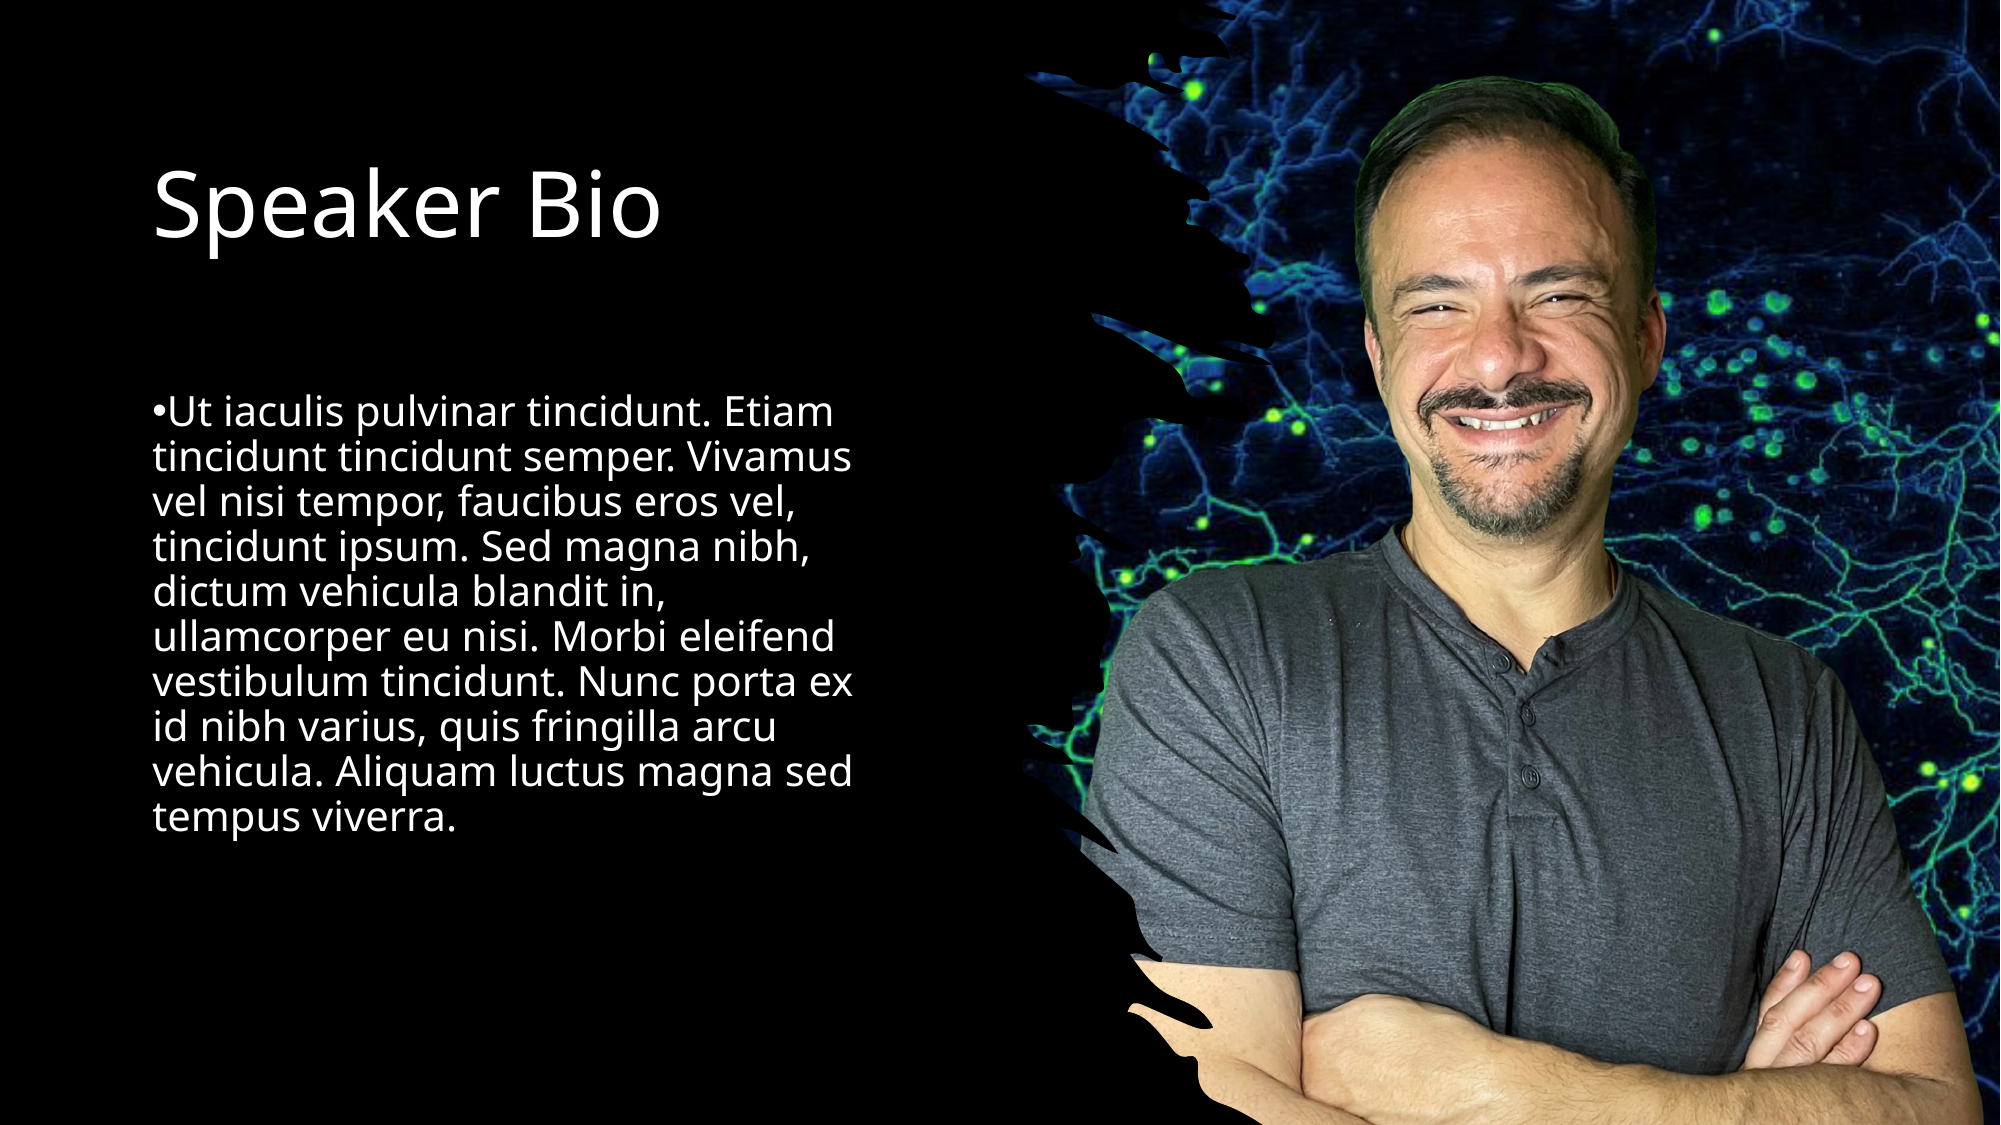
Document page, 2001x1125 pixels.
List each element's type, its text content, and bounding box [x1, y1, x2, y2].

text_box [1021, 0, 2000, 1125]
list Ut iaculis pulvinar tincidunt. Etiam tincidunt tincidunt semper. Vivamus vel nisi tempor, faucibus eros vel, tincidunt ipsum. Sed magna nibh, dictum vehicula blandit in, ullamcorper eu nisi. Morbi eleifend vestibulum tincidunt. Nunc porta ex id nibh varius, quis fringilla arcu vehicula. Aliquam luctus magna sed tempus viverra. [137, 382, 896, 1014]
title Speaker Bio [137, 59, 999, 357]
